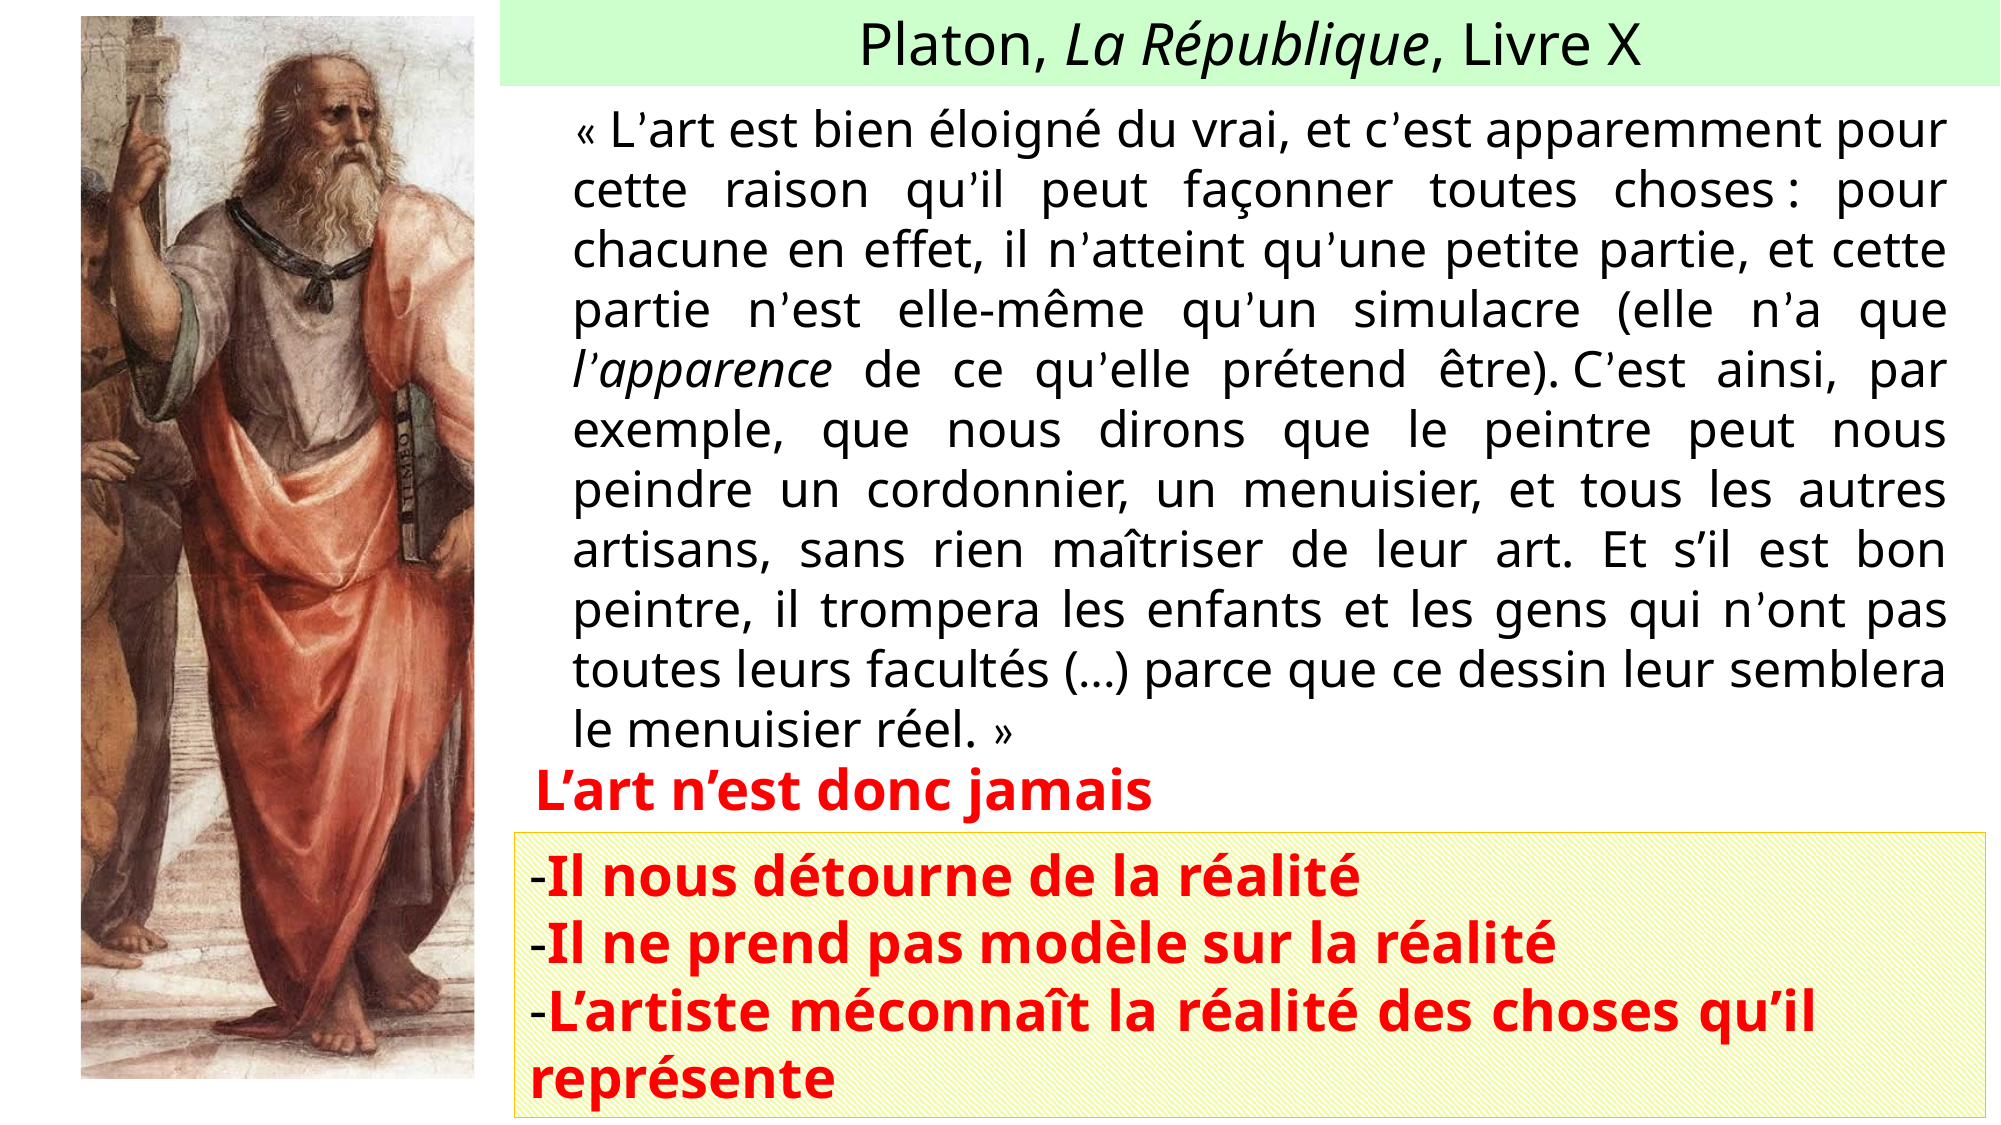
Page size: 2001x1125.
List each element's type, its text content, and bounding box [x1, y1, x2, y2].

text_box L’art n’est donc jamais « réaliste » : [519, 747, 1454, 832]
text_box « L’art est bien éloigné du vrai, et c’est apparemment pour cette raison qu’il peut façonner toutes choses : pour chacune en effet, il n’atteint qu’une petite partie, et cette partie n’est elle-même qu’un simulacre (elle n’a que l’apparence de ce qu’elle prétend être). C’est ainsi, par exemple, que nous dirons que le peintre peut nous peindre un cordonnier, un menuisier, et tous les autres artisans, sans rien maîtriser de leur art. Et s’il est bon peintre, il trompera les enfants et les gens qui n’ont pas toutes leurs facultés (…) parce que ce dessin leur semblera le menuisier réel. » [558, 90, 1963, 765]
text_box Il nous détourne de la réalité Il ne prend pas modèle sur la réalité L’artiste méconnaît la réalité des choses qu’il représente [514, 832, 1986, 1053]
text_box Platon, La République, Livre X [500, 0, 2000, 86]
picture [80, 16, 475, 1079]
